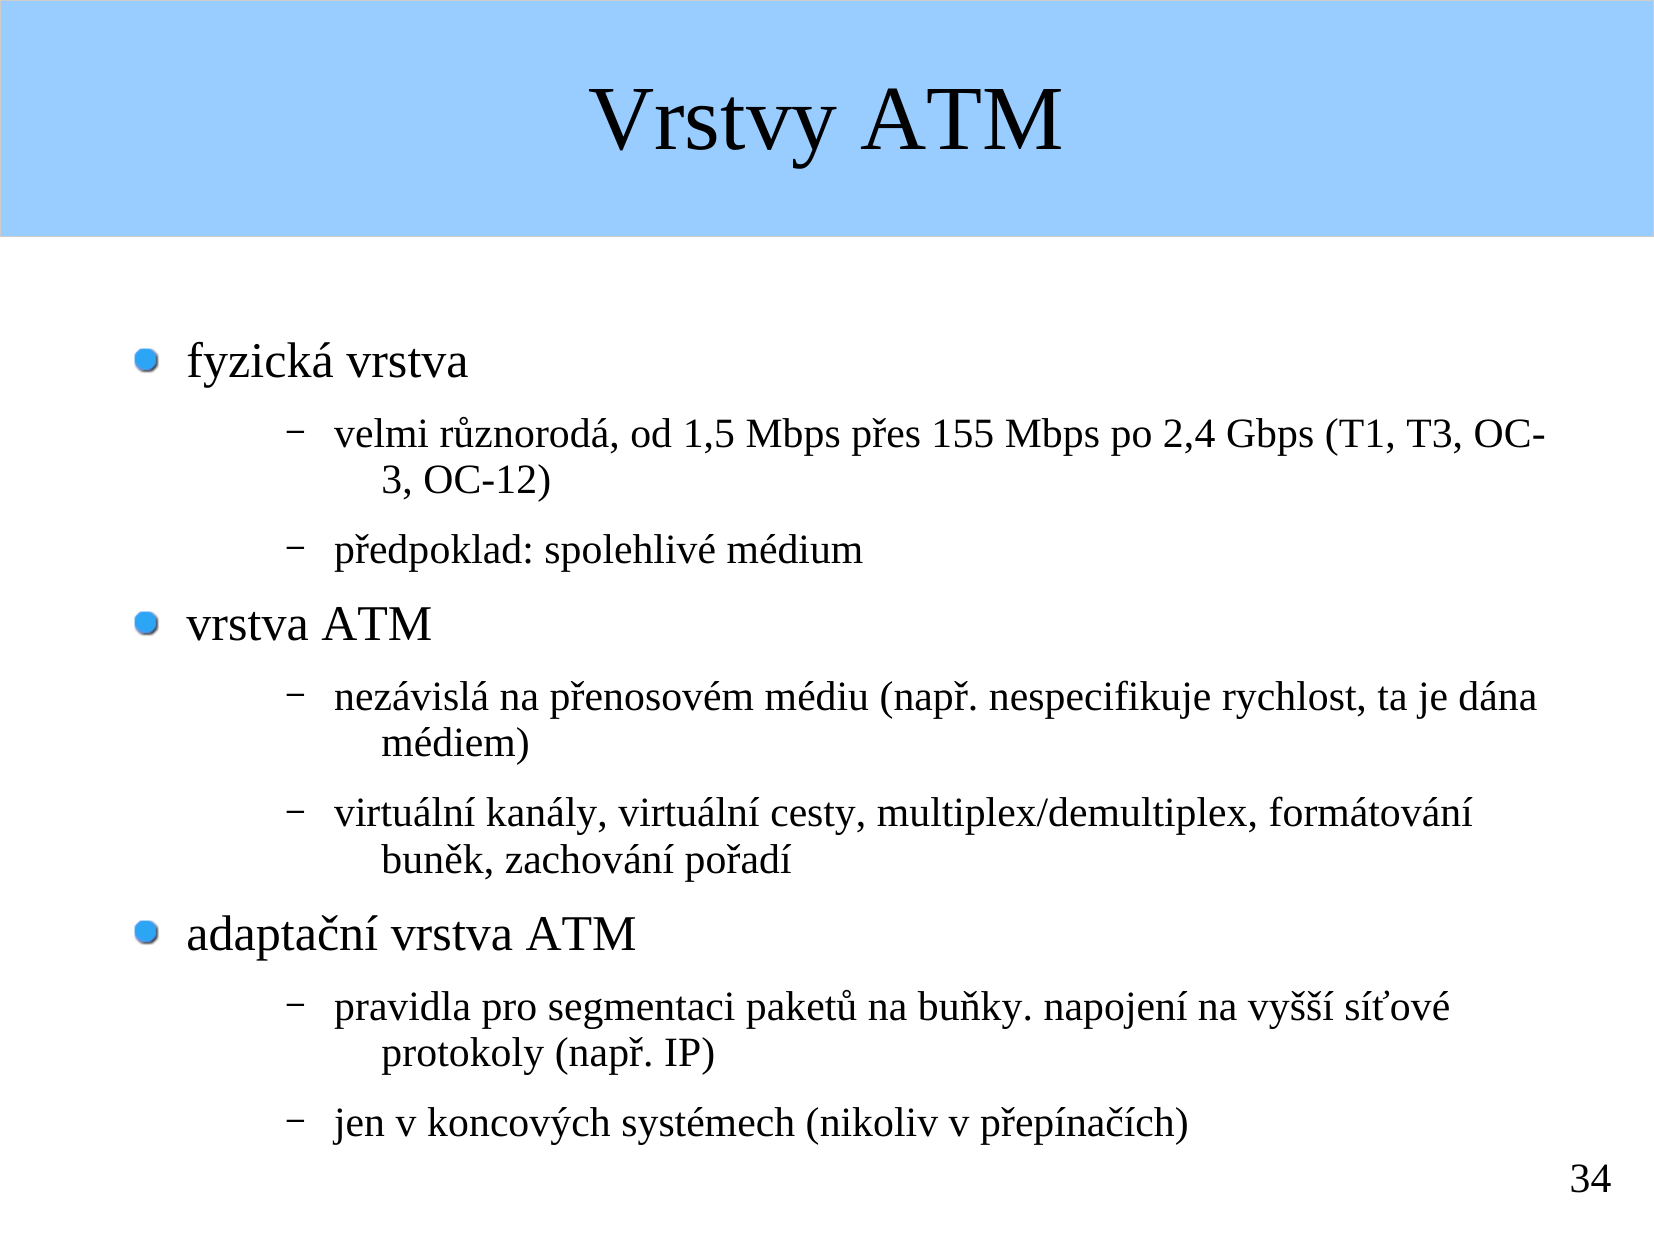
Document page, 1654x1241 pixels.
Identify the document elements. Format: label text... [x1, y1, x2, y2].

list fyzická vrstva velmi různorodá, od 1,5 Mbps přes 155 Mbps po 2,4 Gbps (T1, T3, OC-3, OC-12) předpoklad: spolehlivé médium vrstva ATM nezávislá na přenosovém médiu (např. nespecifikuje rychlost, ta je dána médiem) virtuální kanály, virtuální cesty, multiplex/demultiplex, formátování buněk, zachování pořadí adaptační vrstva ATM pravidla pro segmentaci paketů na buňky. napojení na vyšší síťové protokoly (např. IP) jen v koncových systémech (nikoliv v přepínačích) [97, 333, 1571, 1204]
title Vrstvy ATM [0, 0, 1654, 237]
